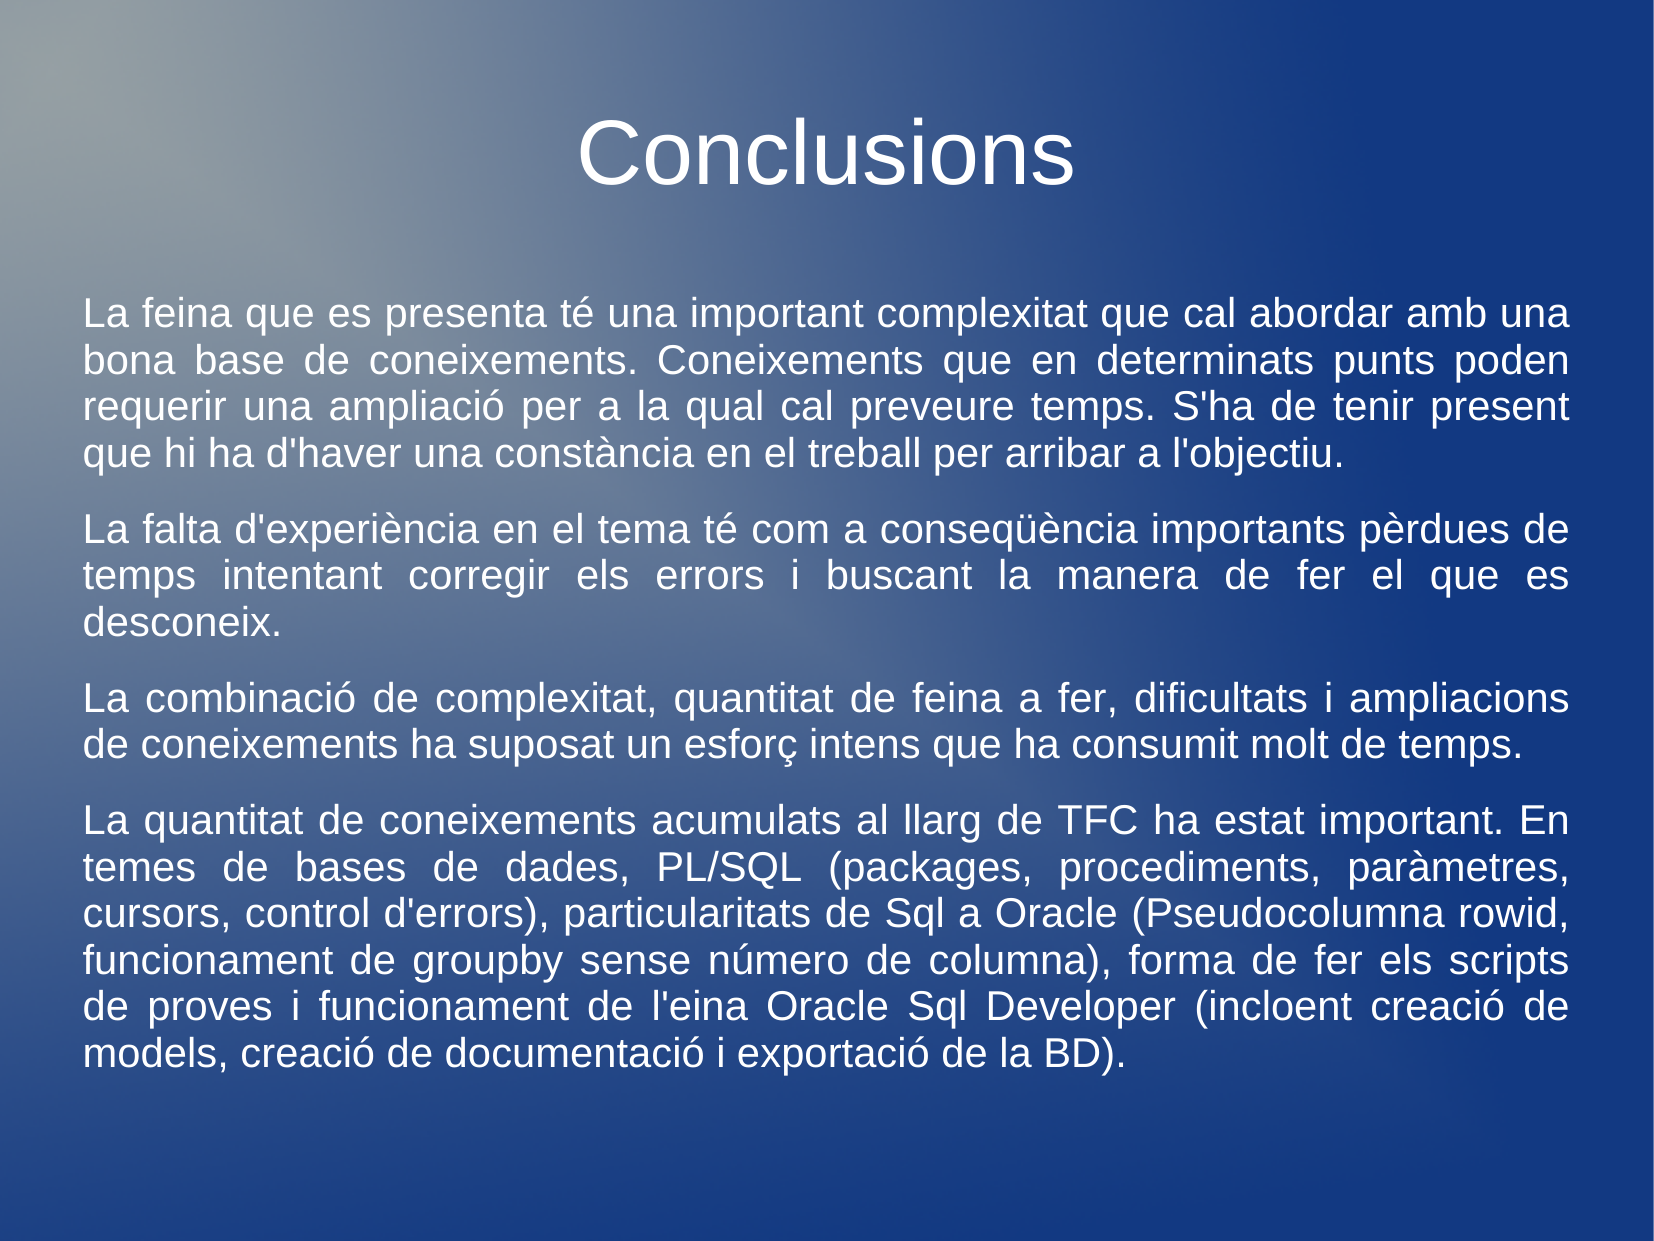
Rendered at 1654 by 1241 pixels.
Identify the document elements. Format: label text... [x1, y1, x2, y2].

list La feina que es presenta té una important complexitat que cal abordar amb una bona base de coneixements. Coneixements que en determinats punts poden requerir una ampliació per a la qual cal preveure temps. S'ha de tenir present que hi ha d'haver una constància en el treball per arribar a l'objectiu. La falta d'experiència en el tema té com a conseqüència importants pèrdues de temps intentant corregir els errors i buscant la manera de fer el que es desconeix. La combinació de complexitat, quantitat de feina a fer, dificultats i ampliacions de coneixements ha suposat un esforç intens que ha consumit molt de temps. La quantitat de coneixements acumulats al llarg de TFC ha estat important. En temes de bases de dades, PL/SQL (packages, procediments, paràmetres, cursors, control d'errors), particularitats de Sql a Oracle (Pseudocolumna rowid, funcionament de groupby sense número de columna), forma de fer els scripts de proves i funcionament de l'eina Oracle Sql Developer (incloent creació de models, creació de documentació i exportació de la BD). [82, 290, 1571, 1146]
title Conclusions [82, 49, 1571, 257]
picture [0, 0, 1654, 1241]
